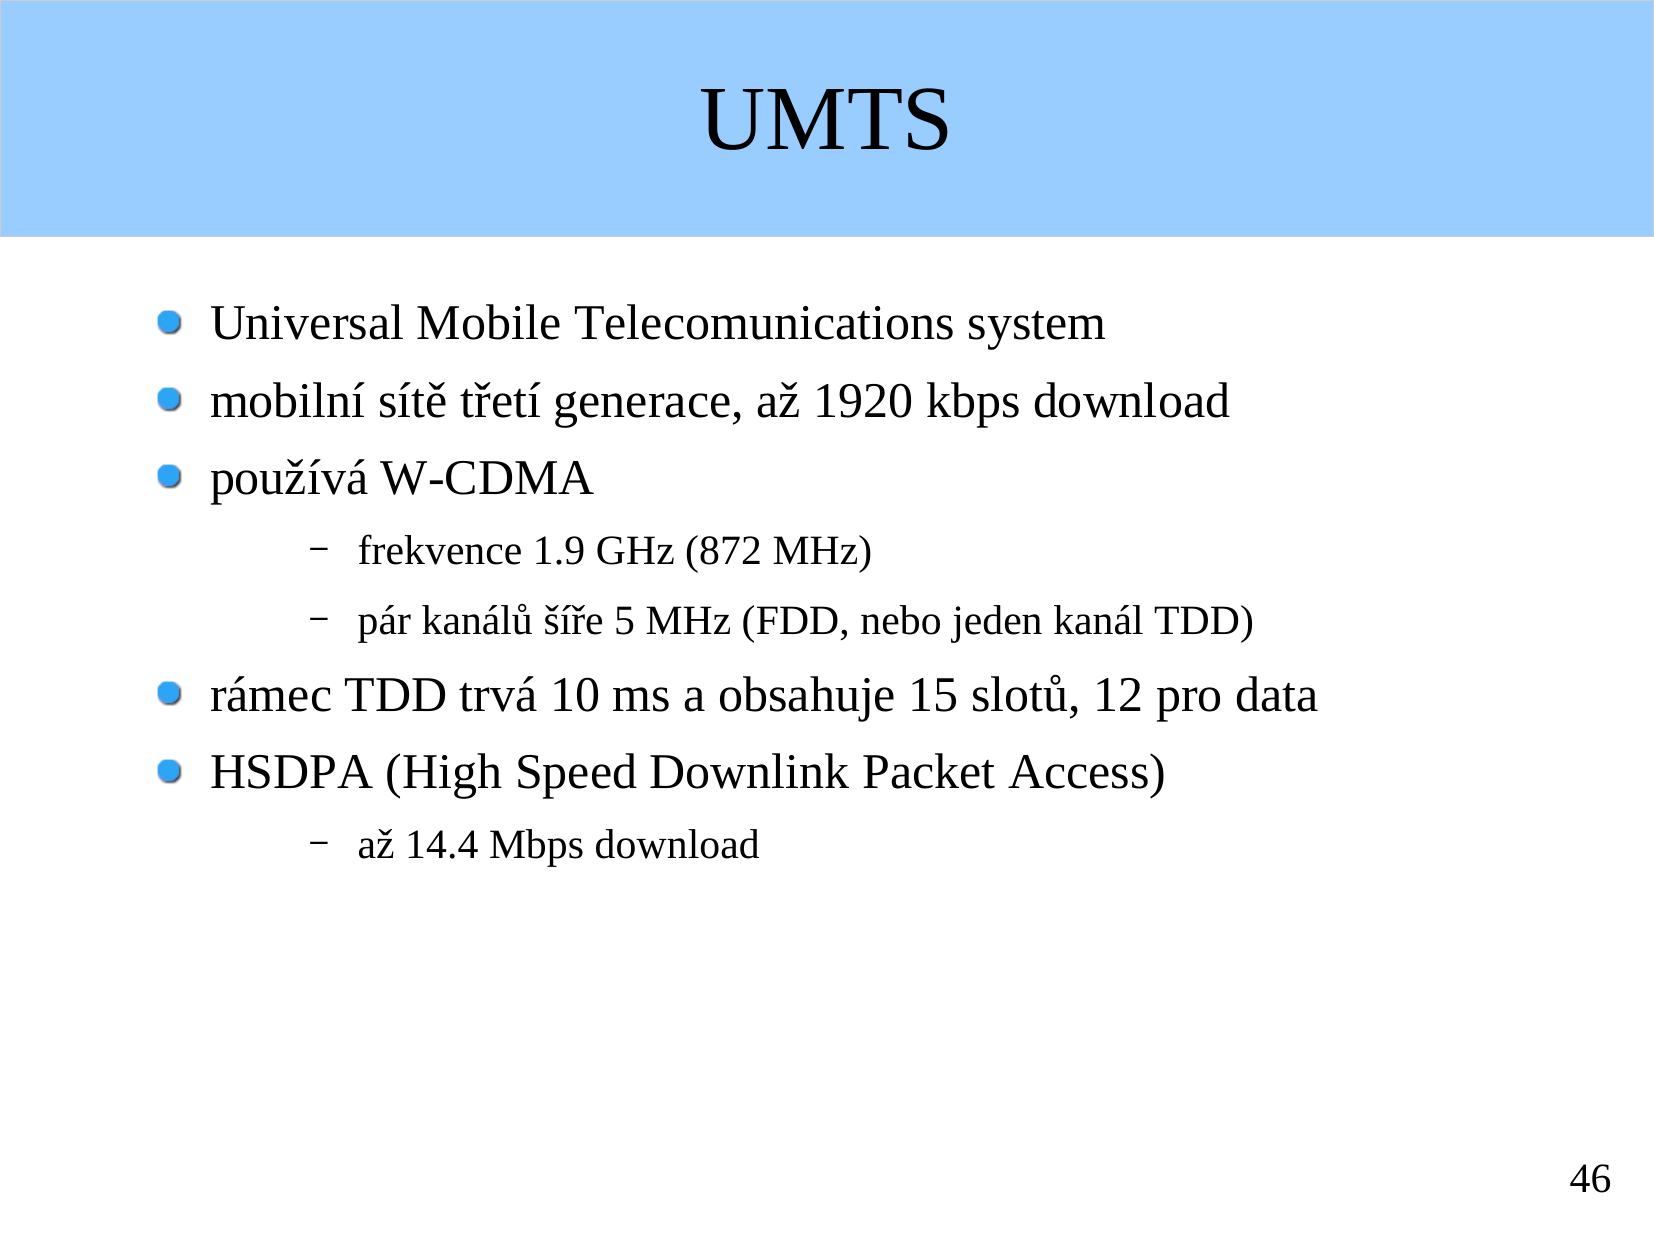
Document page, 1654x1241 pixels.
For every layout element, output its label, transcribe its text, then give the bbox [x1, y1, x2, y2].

title UMTS [0, 0, 1654, 237]
list Universal Mobile Telecomunications system mobilní sítě třetí generace, až 1920 kbps download používá W-CDMA frekvence 1.9 GHz (872 MHz) pár kanálů šíře 5 MHz (FDD, nebo jeden kanál TDD) rámec TDD trvá 10 ms a obsahuje 15 slotů, 12 pro data HSDPA (High Speed Downlink Packet Access) až 14.4 Mbps download [121, 295, 1534, 1127]
